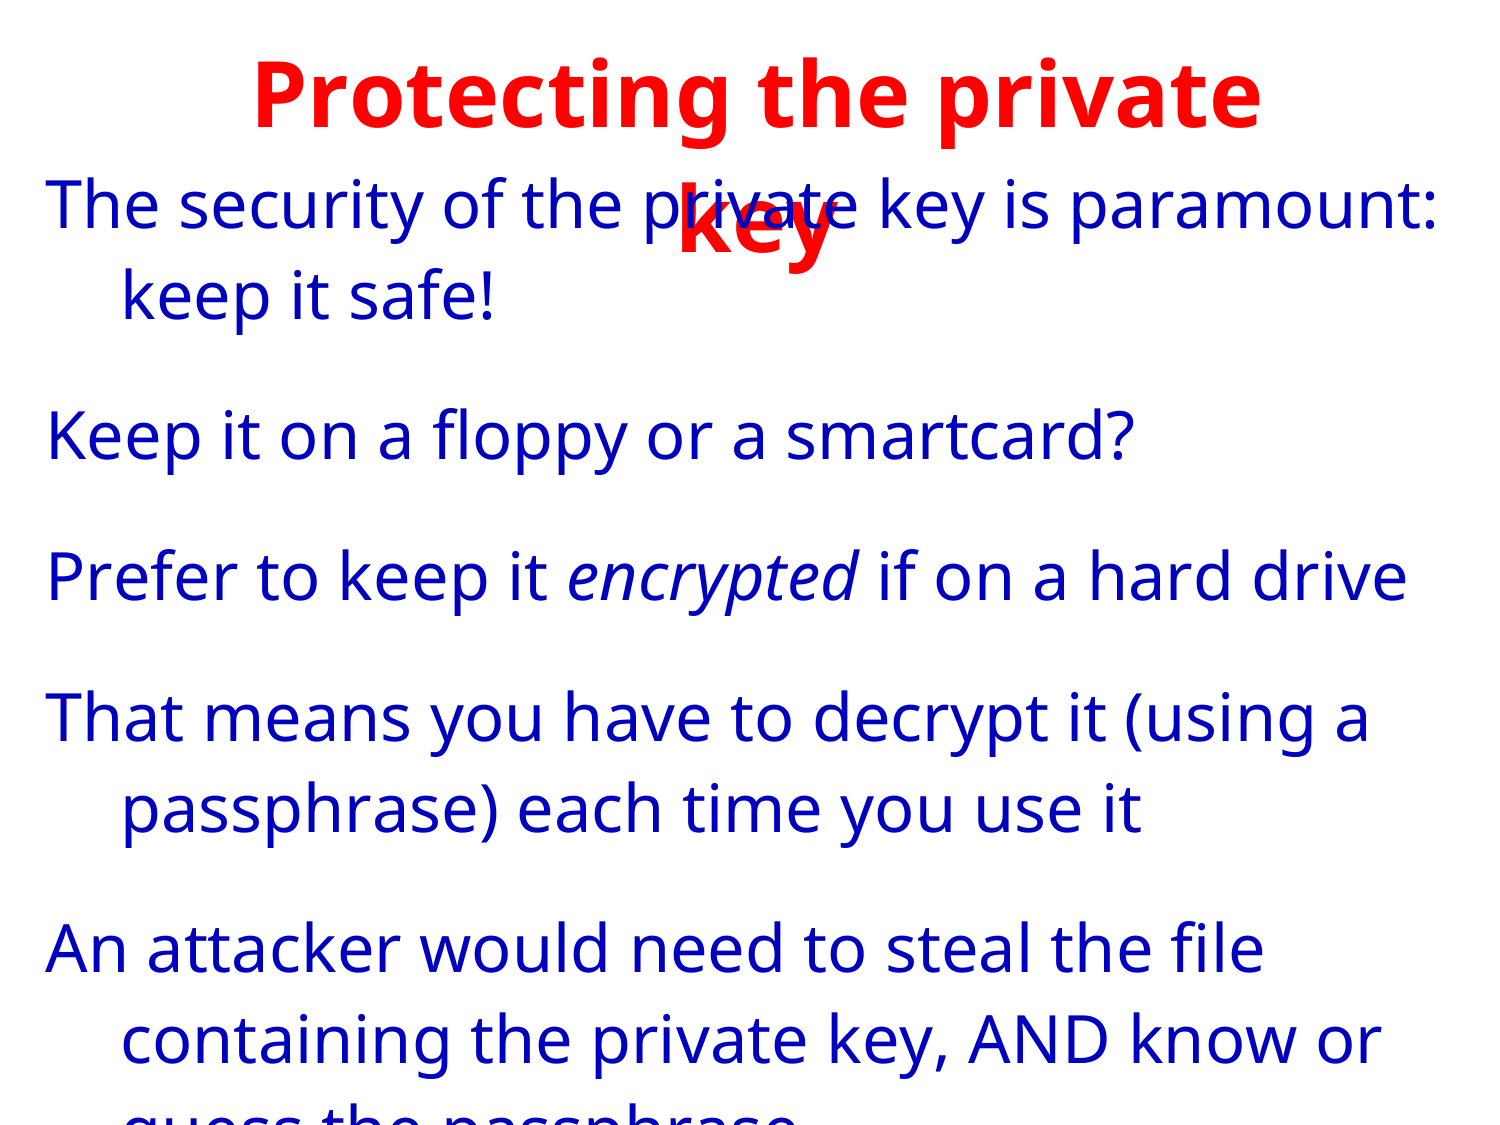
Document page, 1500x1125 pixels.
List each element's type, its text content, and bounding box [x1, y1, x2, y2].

title Protecting the private key [191, 29, 1324, 143]
list The security of the private key is paramount: keep it safe! Keep it on a floppy or a smartcard? Prefer to keep it encrypted if on a hard drive That means you have to decrypt it (using a passphrase) each time you use it An attacker would need to steal the file containing the private key, AND know or guess the passphrase [45, 157, 1443, 1084]
